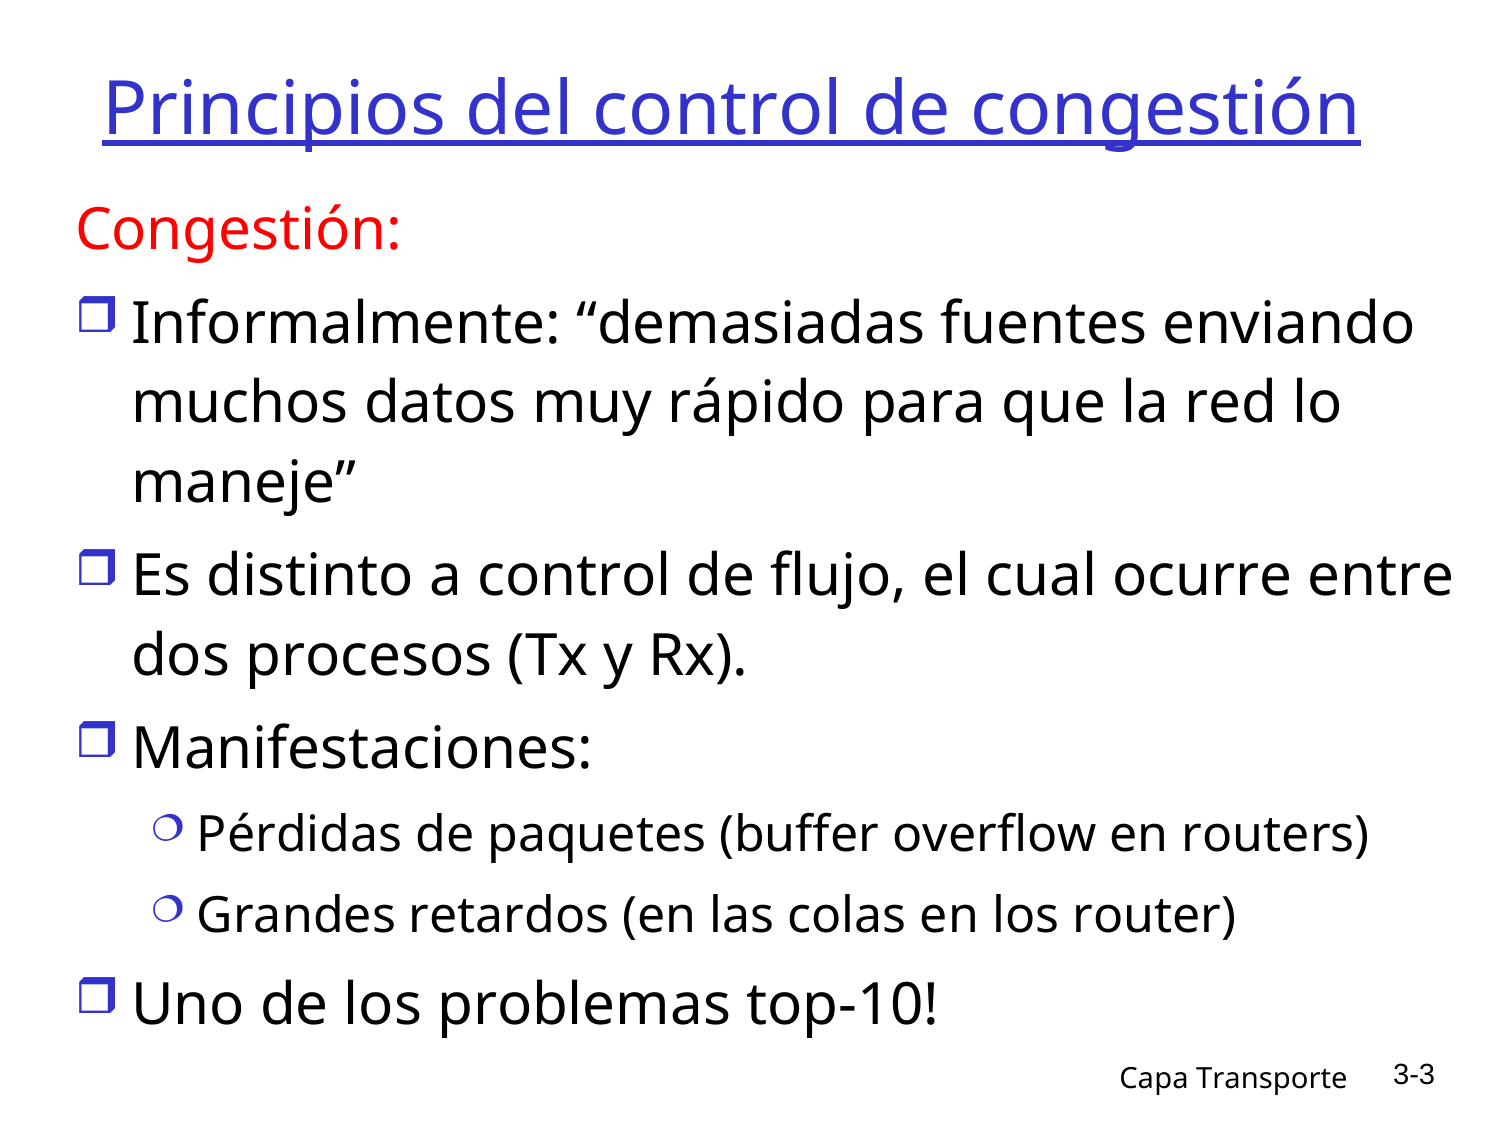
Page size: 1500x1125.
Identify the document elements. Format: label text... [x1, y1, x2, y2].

title Principios del control de congestión [87, 15, 1463, 187]
list Congestión: Informalmente: “demasiadas fuentes enviando muchos datos muy rápido para que la red lo maneje” Es distinto a control de flujo, el cual ocurre entre dos procesos (Tx y Rx). Manifestaciones: Pérdidas de paquetes (buffer overflow en routers) Grandes retardos (en las colas en los router) Uno de los problemas top-10! [75, 187, 1463, 1013]
